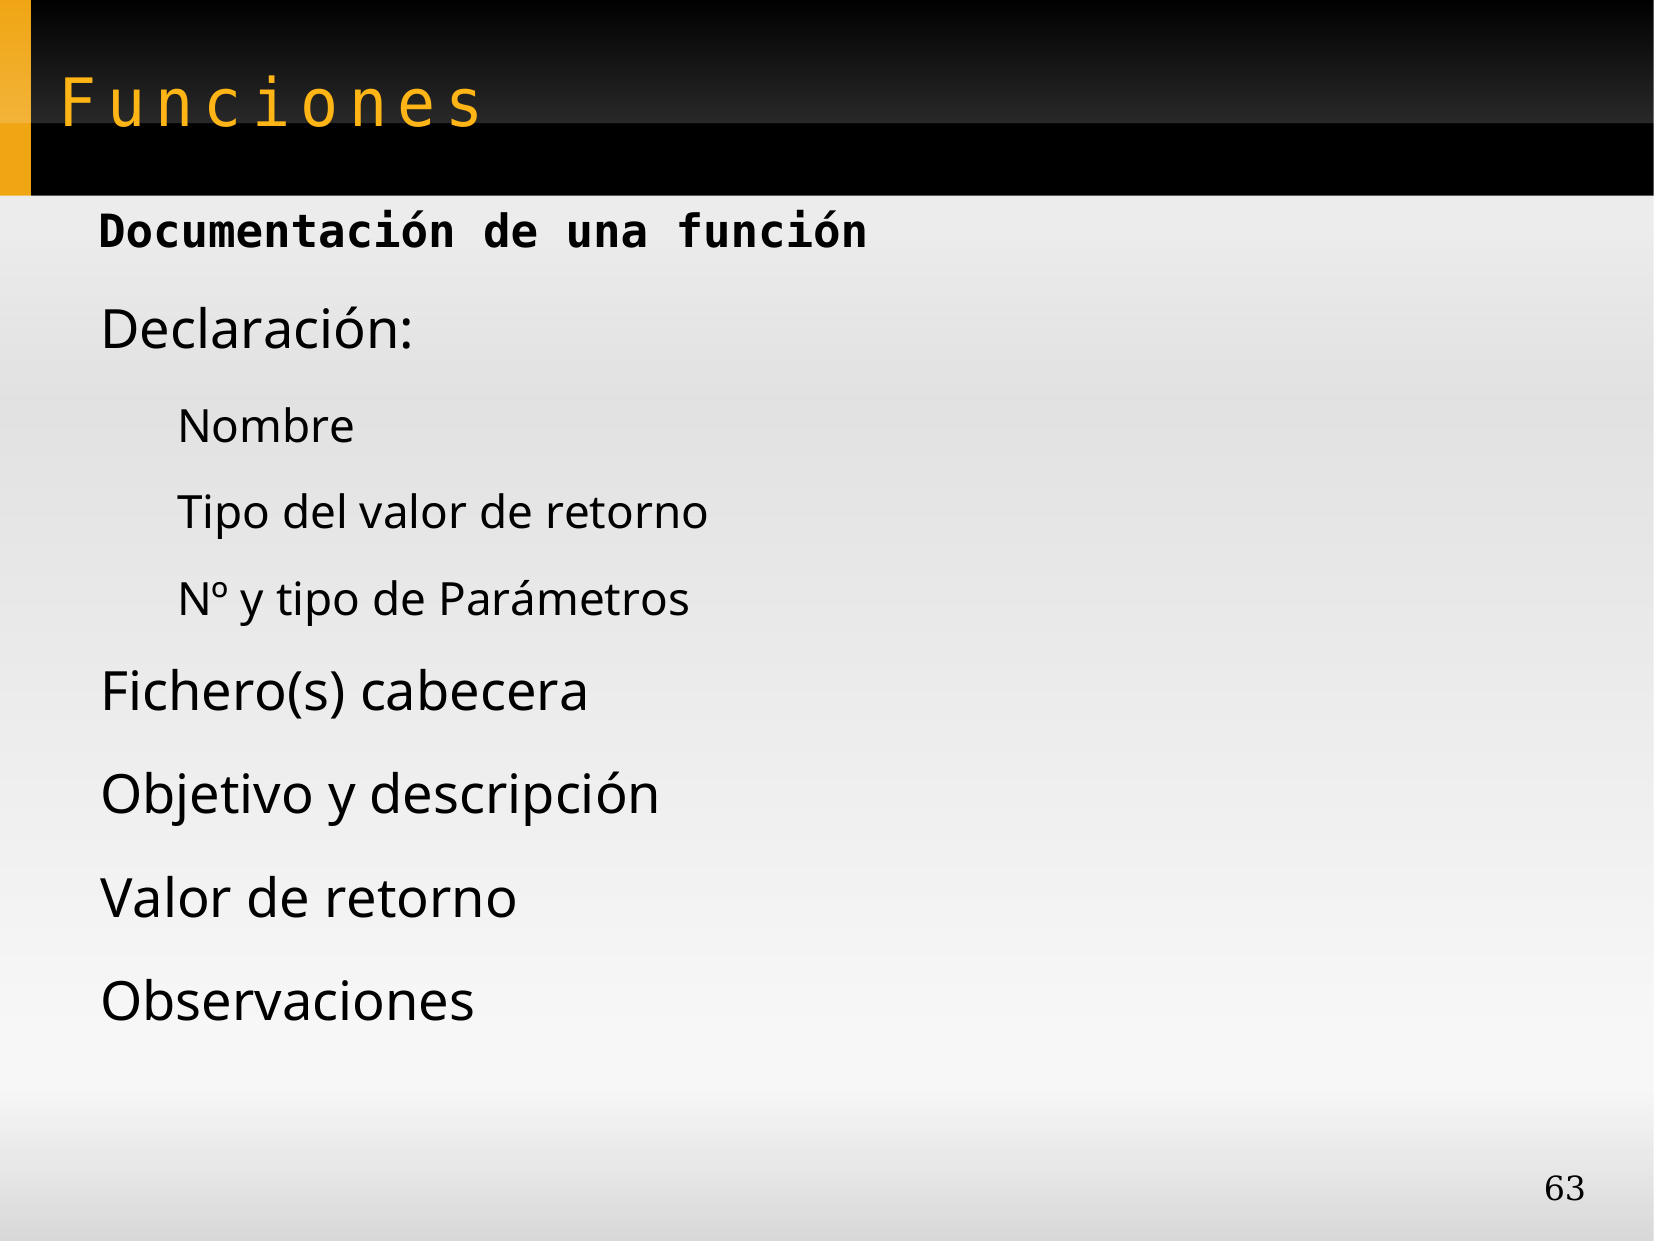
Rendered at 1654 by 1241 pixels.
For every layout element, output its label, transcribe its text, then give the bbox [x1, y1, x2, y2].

picture [0, 0, 1654, 1241]
list Declaración: Nombre Tipo del valor de retorno Nº y tipo de Parámetros Fichero(s) cabecera Objetivo y descripción Valor de retorno Observaciones [82, 290, 1571, 1109]
title Funciones [59, 29, 1595, 178]
text_box Documentación de una función [83, 197, 883, 266]
